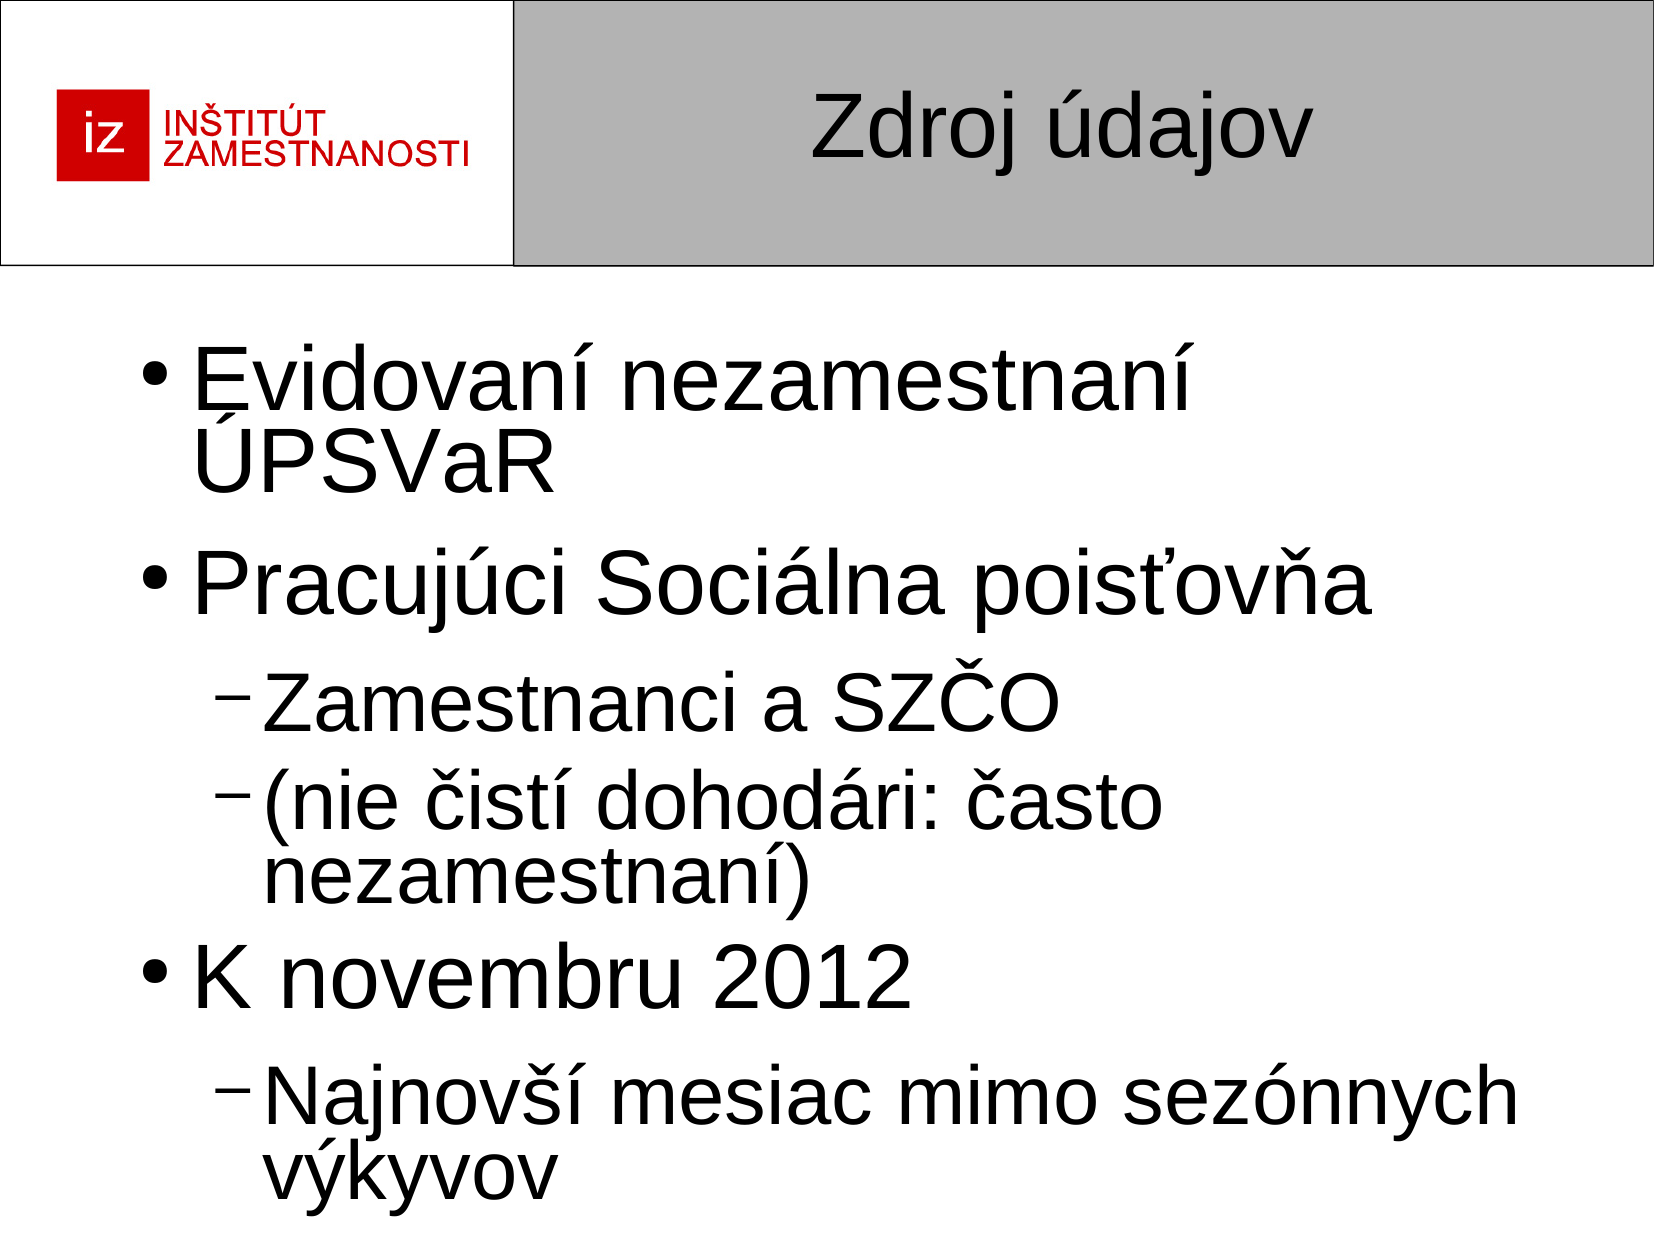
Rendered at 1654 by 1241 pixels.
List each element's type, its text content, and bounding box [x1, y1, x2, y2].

title Zdroj údajov [561, 29, 1565, 237]
list Evidovaní nezamestnaní ÚPSVaR Pracujúci Sociálna poisťovňa Zamestnanci a SZČO (nie čistí dohodári: často nezamestnaní) K novembru 2012 Najnovší mesiac mimo sezónnych výkyvov [121, 344, 1533, 1235]
picture [5, 8, 512, 257]
